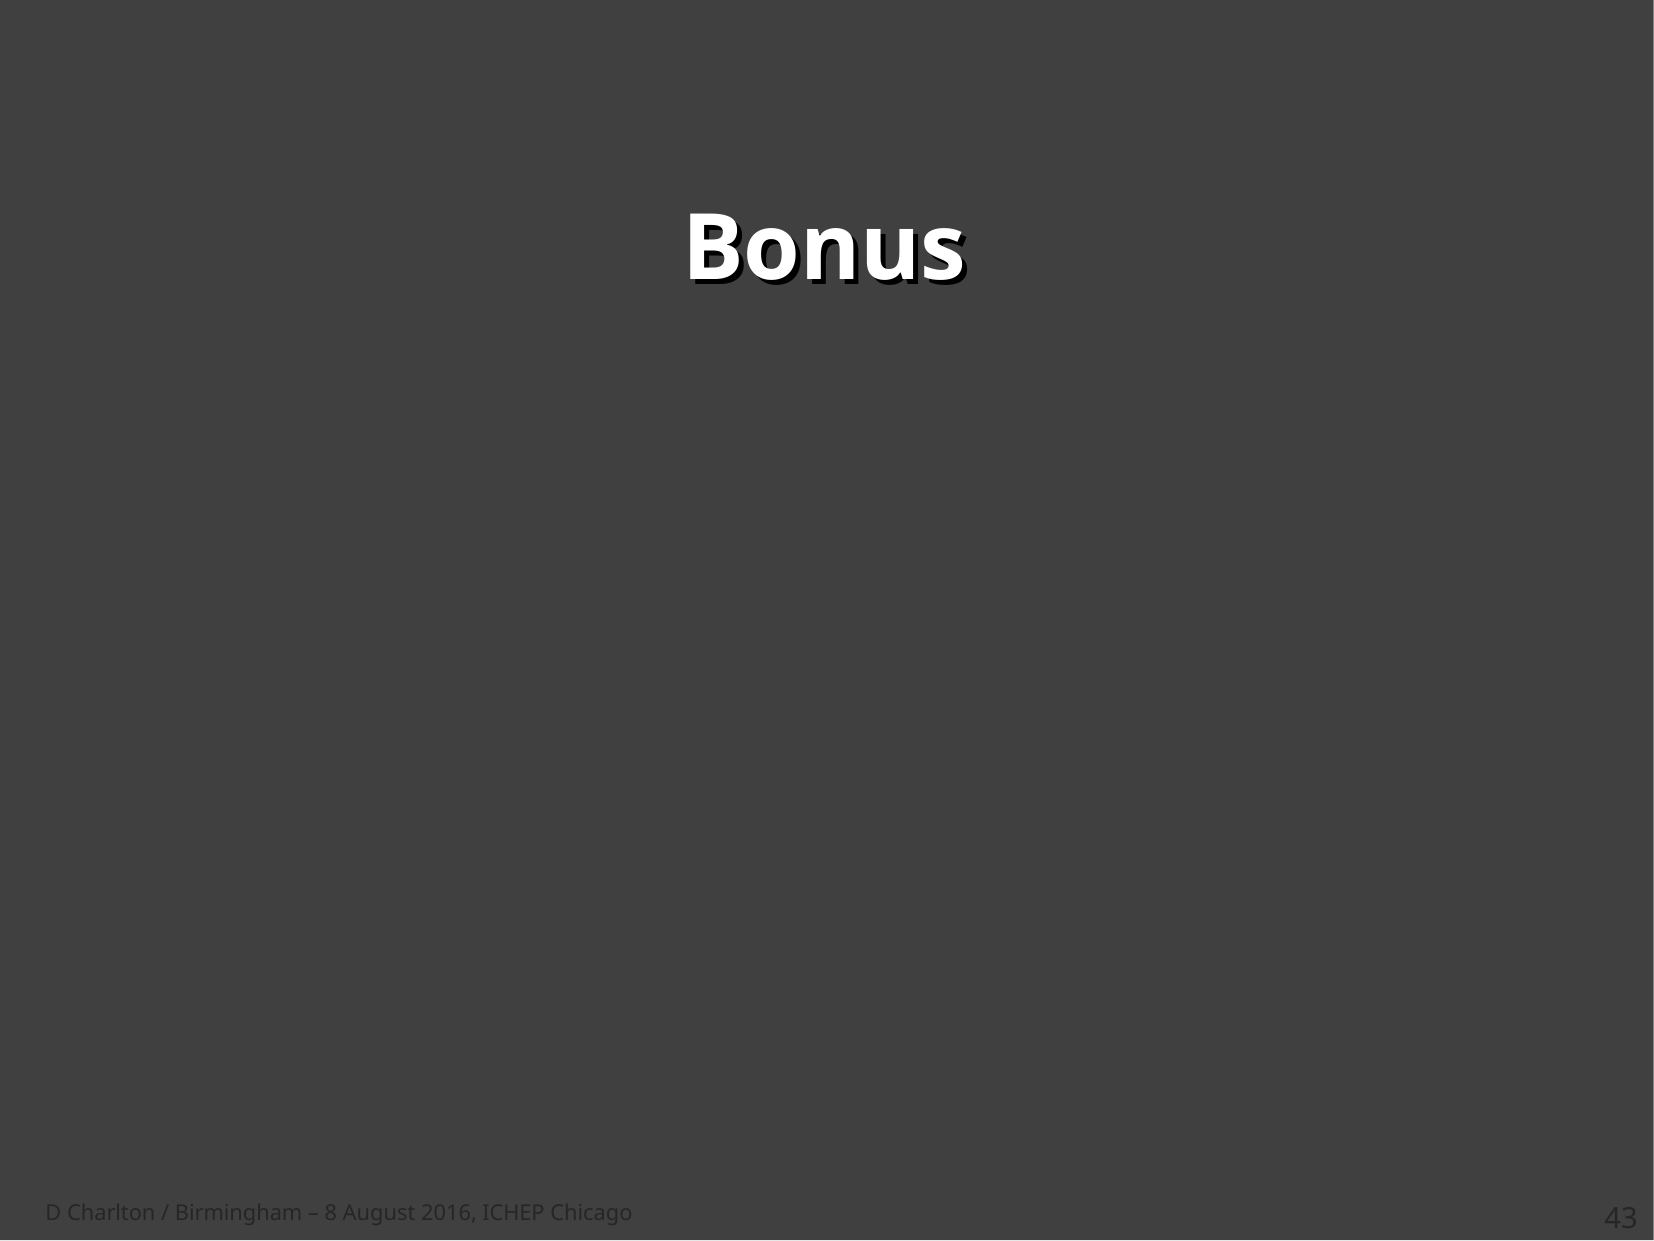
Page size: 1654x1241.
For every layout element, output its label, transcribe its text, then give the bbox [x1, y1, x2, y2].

text_box Bonus [493, 173, 1155, 296]
text_box [0, 0, 1654, 1241]
